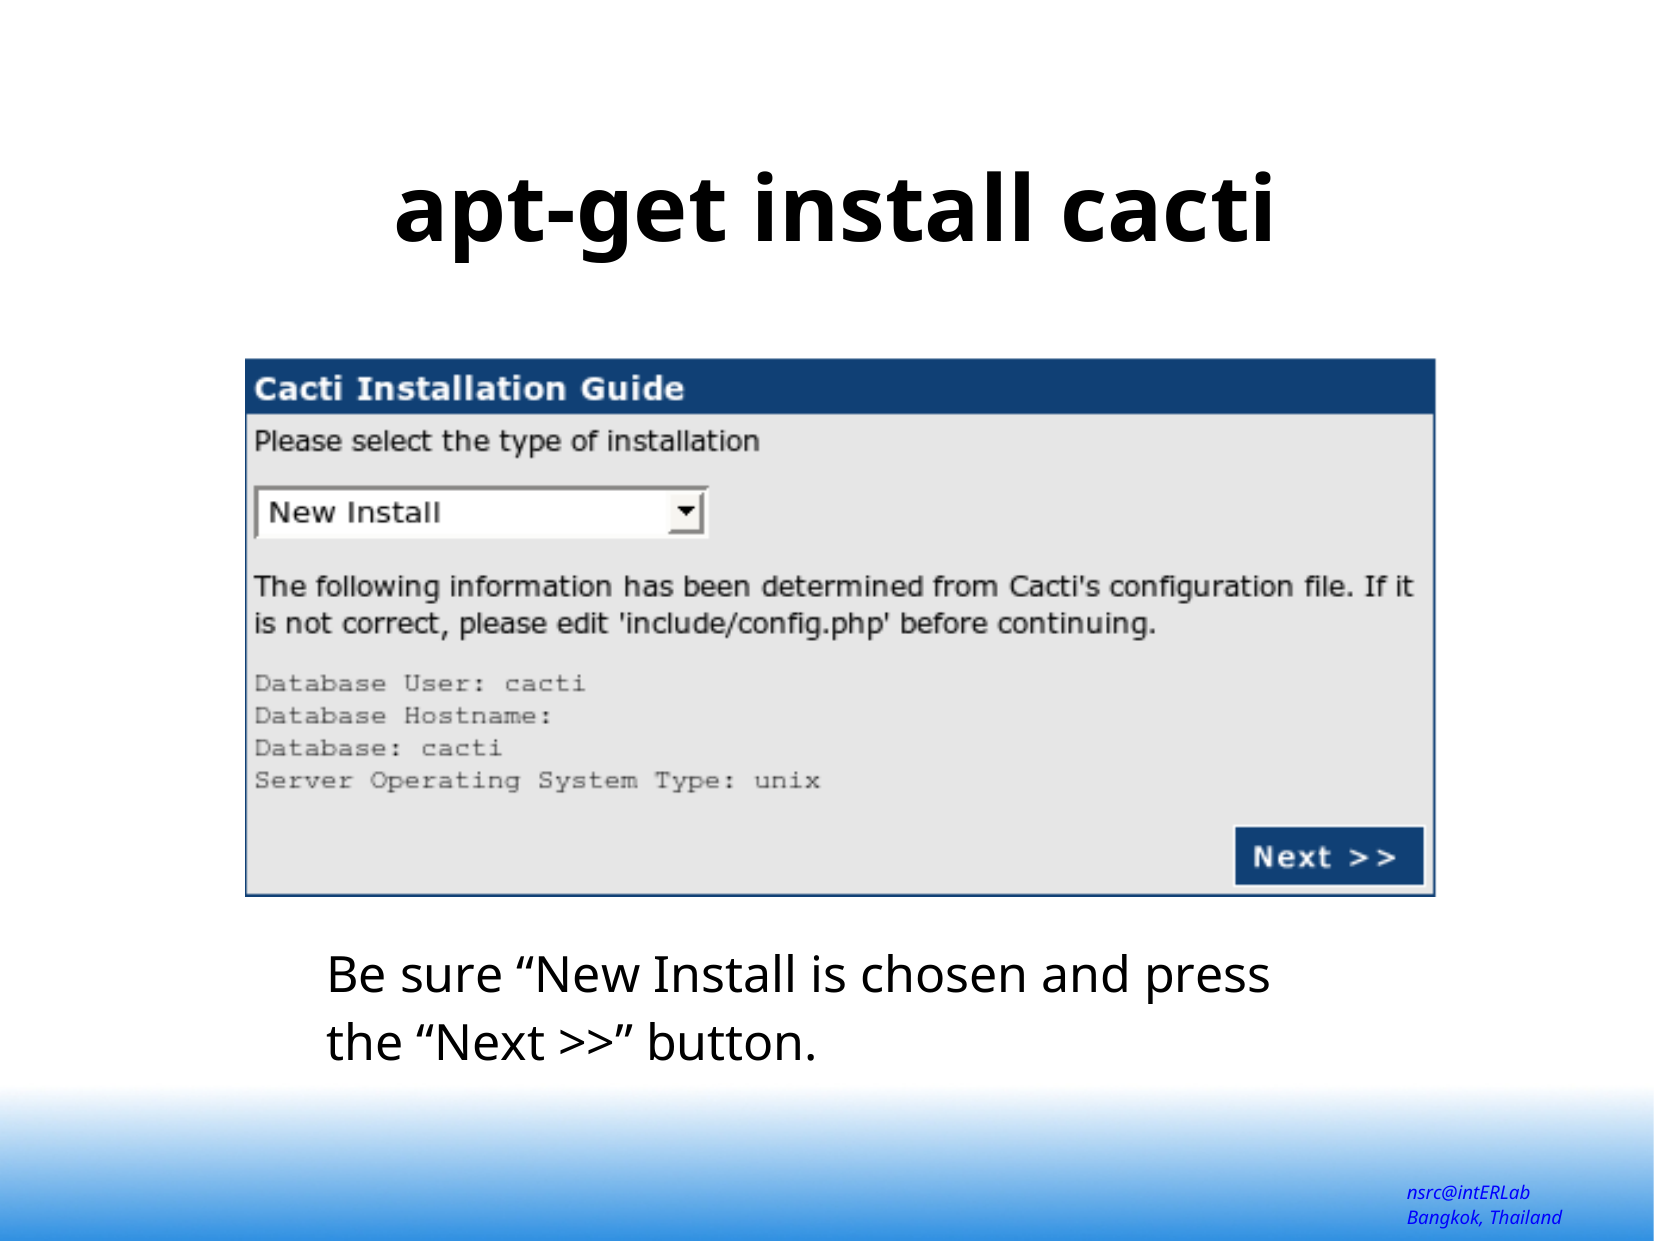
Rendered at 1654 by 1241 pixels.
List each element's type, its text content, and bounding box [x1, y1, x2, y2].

picture [245, 357, 1441, 897]
picture [0, 1083, 1654, 1241]
title apt-get install cacti [121, 102, 1534, 310]
text_box Be sure “New Install is chosen and press the “Next >>” button. [326, 938, 1405, 1061]
